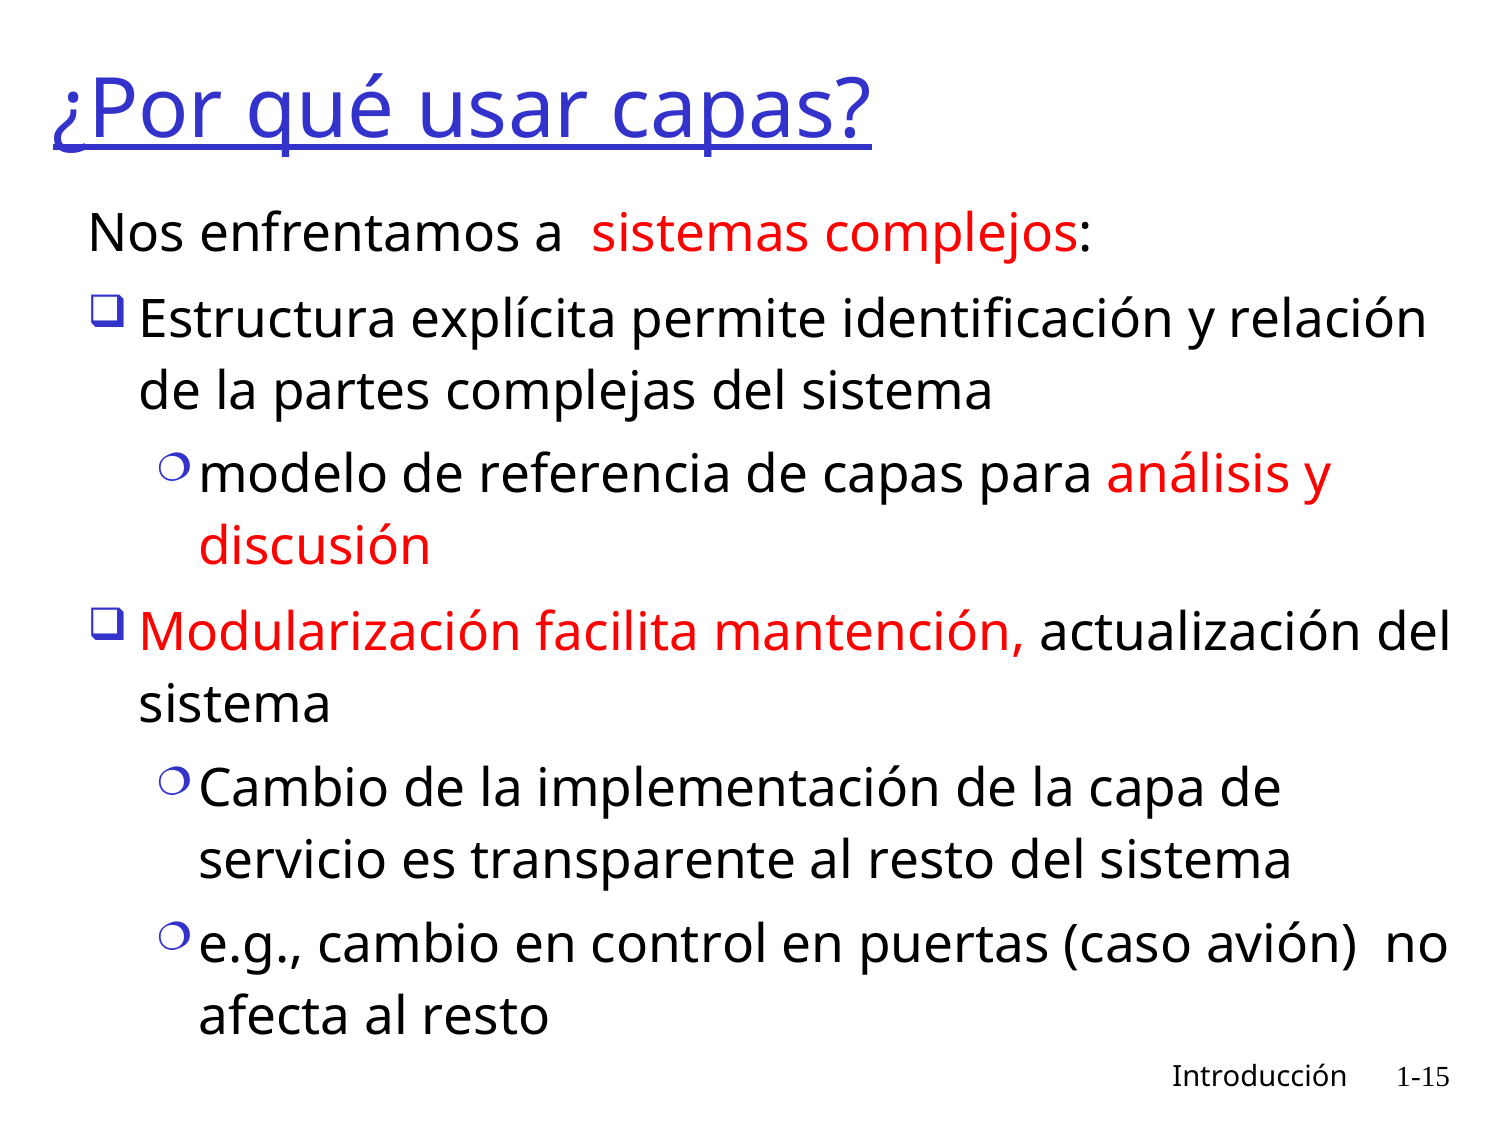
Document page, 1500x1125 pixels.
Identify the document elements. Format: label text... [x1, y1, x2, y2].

text_box Introducción [887, 1051, 1362, 1125]
list Nos enfrentamos a sistemas complejos: Estructura explícita permite identificación y relación de la partes complejas del sistema modelo de referencia de capas para análisis y discusión Modularización facilita mantención, actualización del sistema Cambio de la implementación de la capa de servicio es transparente al resto del sistema e.g., cambio en control en puertas (caso avión) no afecta al resto [87, 195, 1463, 1051]
title ¿Por qué usar capas? [37, 23, 1463, 188]
text_box 1-<number> [1362, 1050, 1466, 1125]
